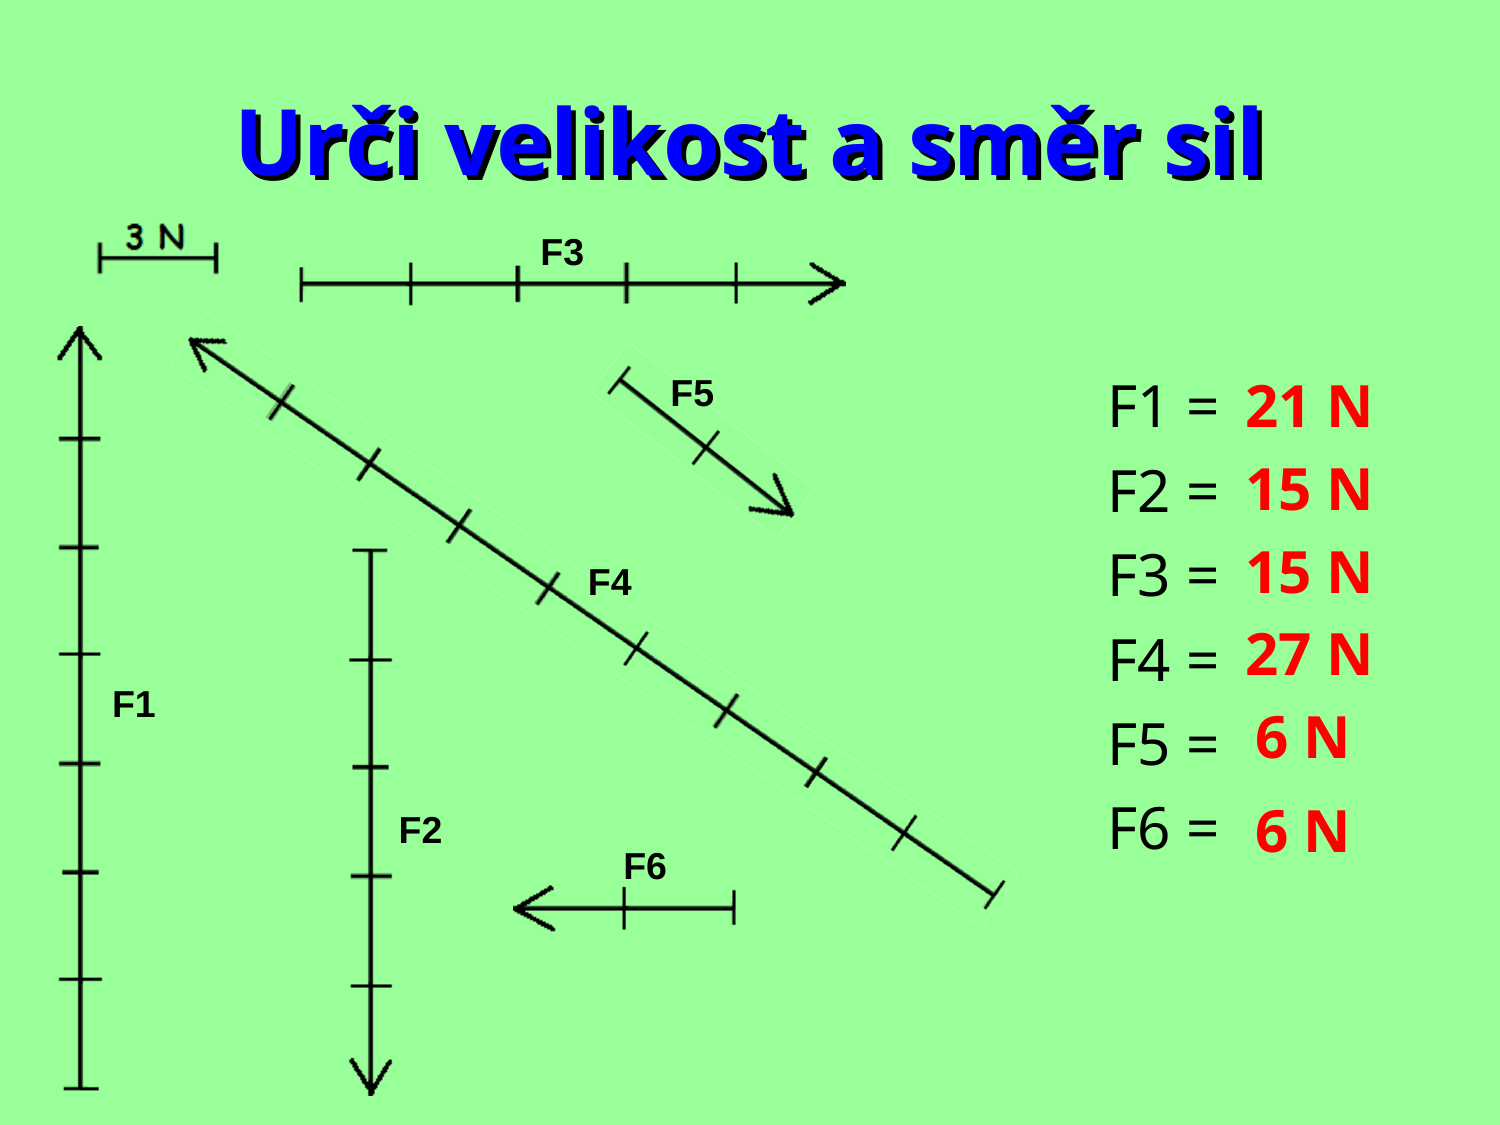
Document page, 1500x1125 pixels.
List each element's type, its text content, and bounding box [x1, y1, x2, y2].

picture [53, 326, 107, 1100]
picture [169, 311, 1018, 927]
text_box 6 N [1240, 786, 1367, 873]
text_box F3 [525, 219, 600, 281]
picture [289, 255, 846, 308]
text_box 27 N [1230, 609, 1389, 696]
text_box 6 N [1240, 692, 1367, 778]
title Urči velikost a směr sil [75, 45, 1426, 233]
list F1 = F2 = F3 = F4 = F5 = F6 = [1092, 361, 1471, 1040]
picture [590, 342, 815, 538]
text_box 21 N [1230, 361, 1389, 444]
text_box F4 [573, 550, 647, 612]
picture [348, 538, 400, 1096]
text_box F1 [97, 672, 171, 733]
picture [88, 207, 231, 296]
text_box F6 [608, 834, 682, 895]
picture [513, 881, 750, 944]
text_box 15 N [1230, 444, 1389, 527]
text_box F5 [655, 361, 730, 423]
text_box 15 N [1230, 527, 1389, 609]
text_box F2 [384, 798, 458, 860]
